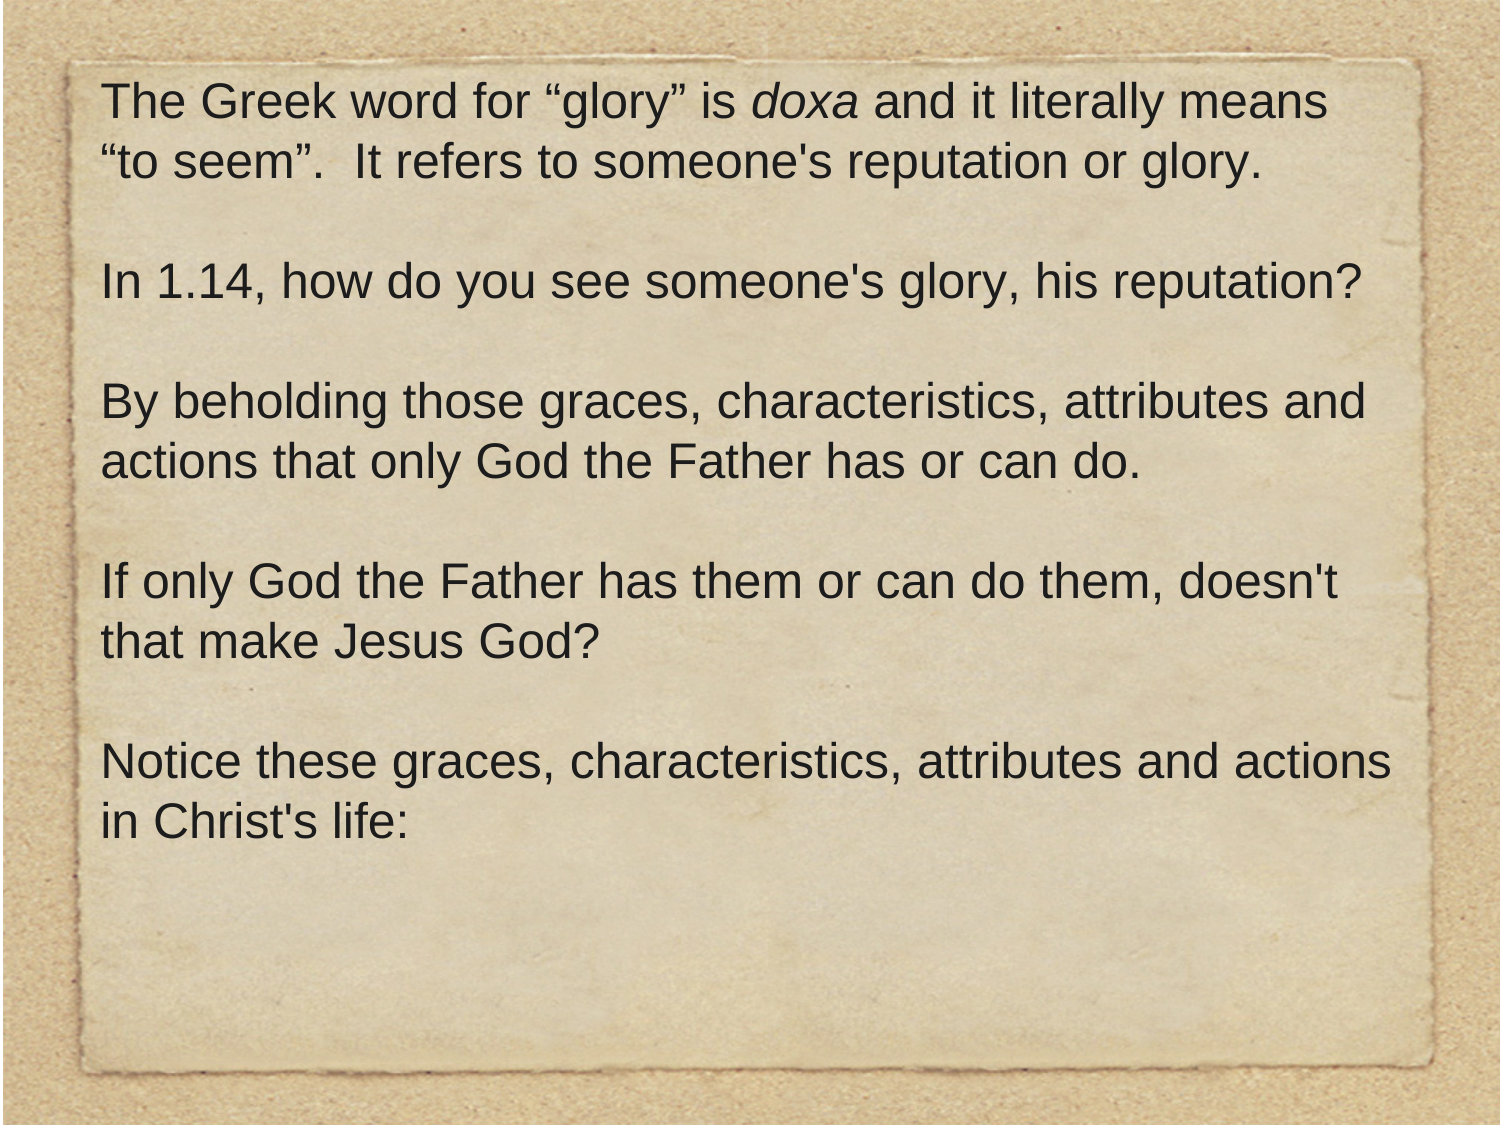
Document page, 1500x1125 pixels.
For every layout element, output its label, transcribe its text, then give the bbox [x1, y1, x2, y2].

picture [3, 0, 1500, 1125]
text_box The Greek word for “glory” is doxa and it literally means “to seem”. It refers to someone's reputation or glory. In 1.14, how do you see someone's glory, his reputation? By beholding those graces, characteristics, attributes and actions that only God the Father has or can do. If only God the Father has them or can do them, doesn't that make Jesus God? Notice these graces, characteristics, attributes and actions in Christ's life: [85, 61, 1411, 857]
